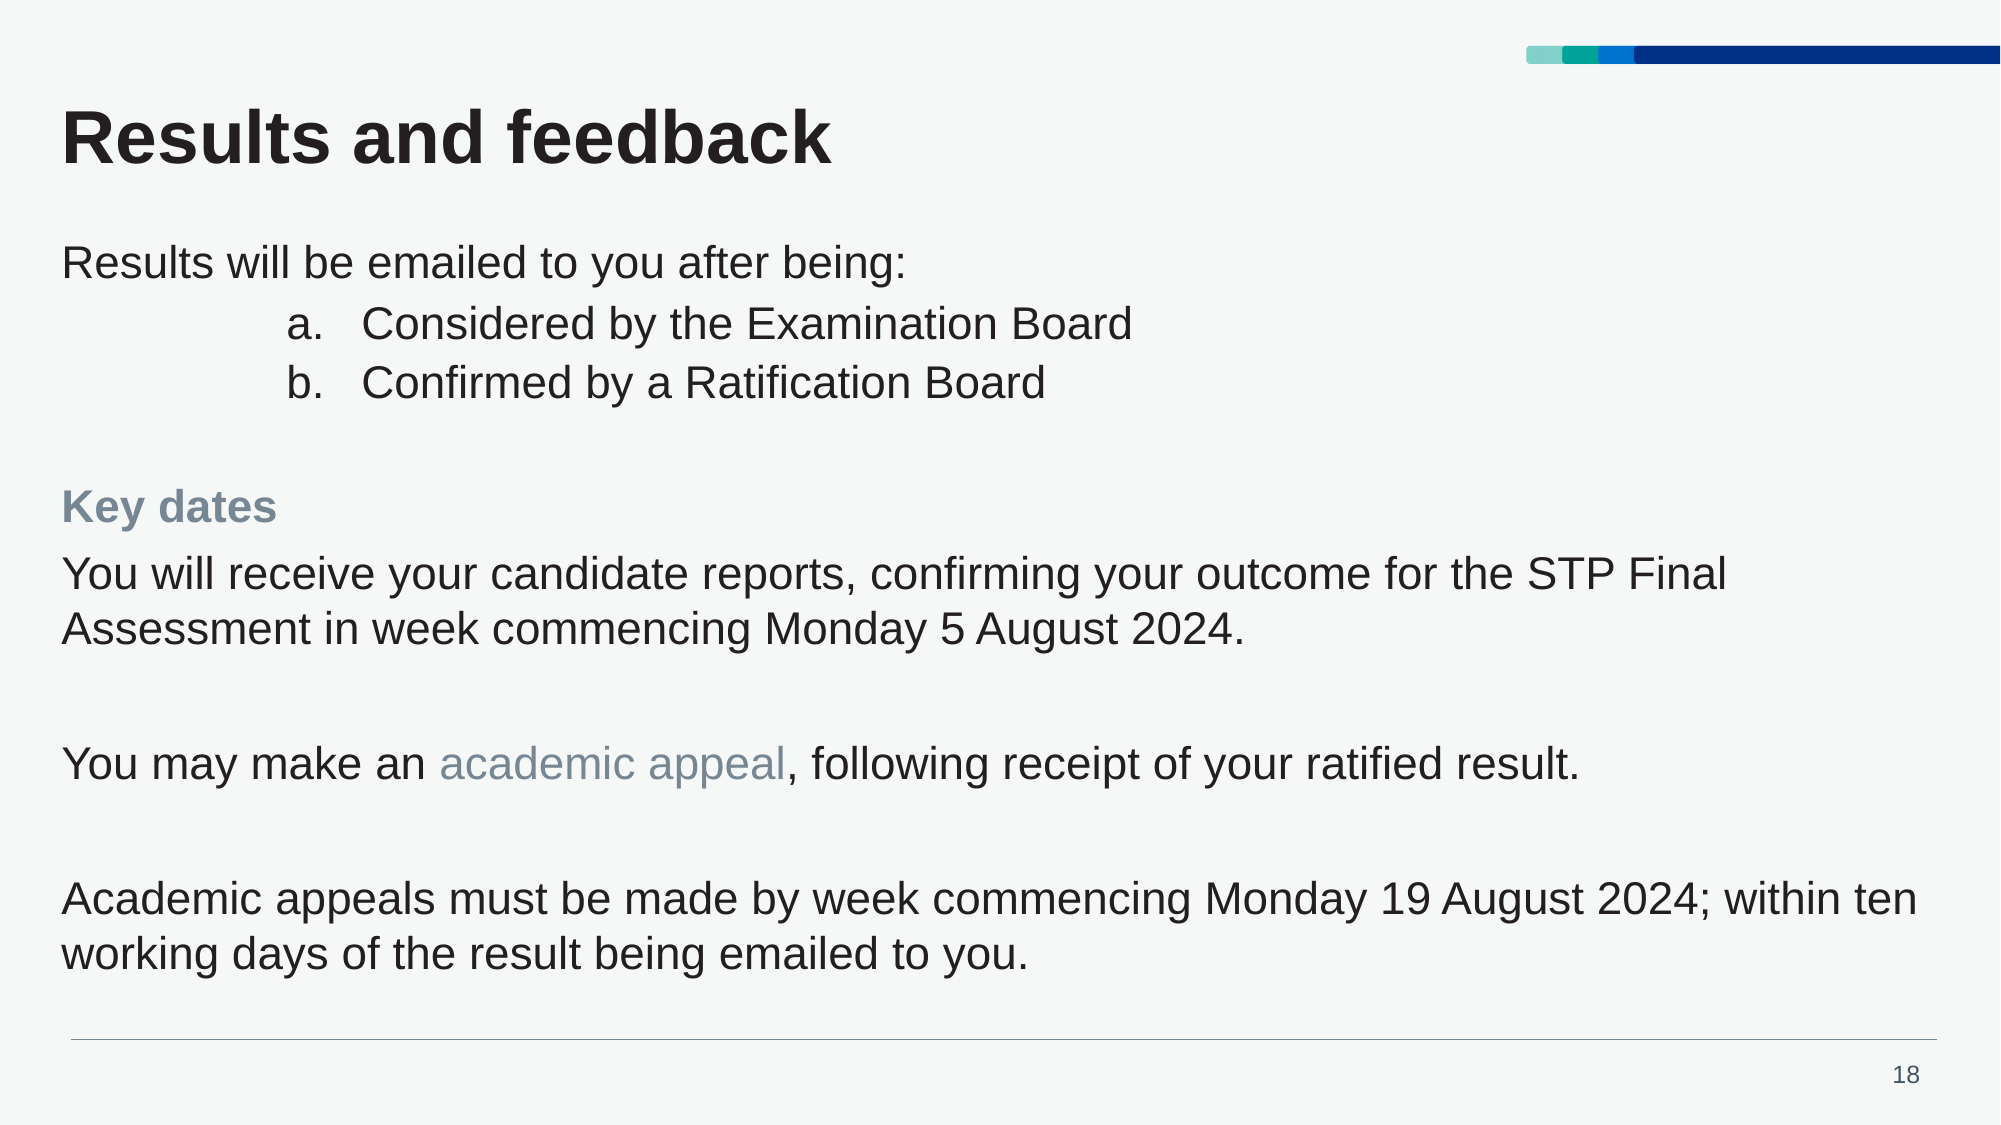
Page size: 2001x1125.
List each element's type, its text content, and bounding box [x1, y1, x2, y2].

list Results will be emailed to you after being: Considered by the Examination Board Confirmed by a Ratification Board Key dates You will receive your candidate reports, confirming your outcome for the STP Final Assessment in week commencing Monday 5 August 2024. You may make an academic appeal, following receipt of your ratified result. Academic appeals must be made by week commencing Monday 19 August 2024; within ten working days of the result being emailed to you. [61, 232, 1933, 1010]
title Results and feedback [61, 68, 1933, 210]
